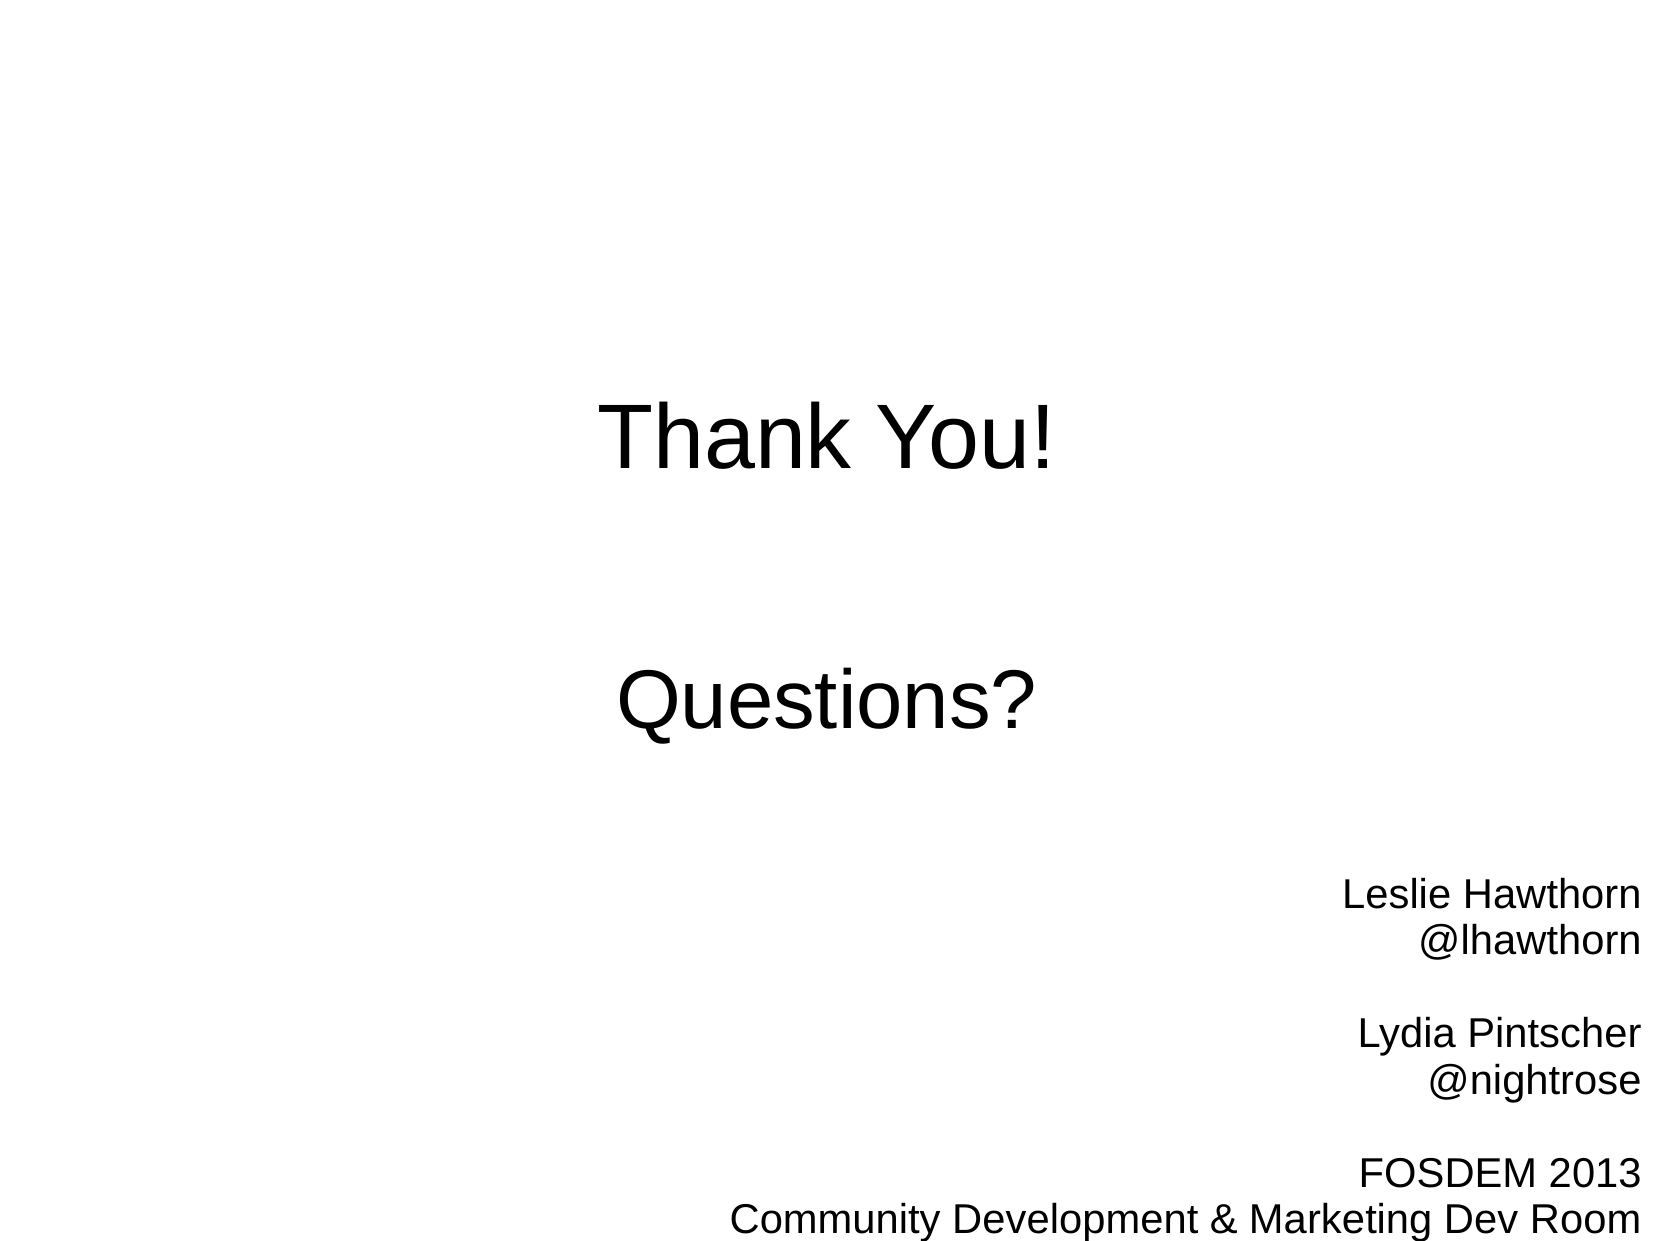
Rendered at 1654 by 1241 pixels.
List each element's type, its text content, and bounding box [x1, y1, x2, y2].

text_box Leslie Hawthorn @lhawthorn Lydia Pintscher @nightrose FOSDEM 2013 Community Development & Marketing Dev Room [153, 870, 1642, 1241]
subtitle Questions? [82, 290, 1571, 1109]
